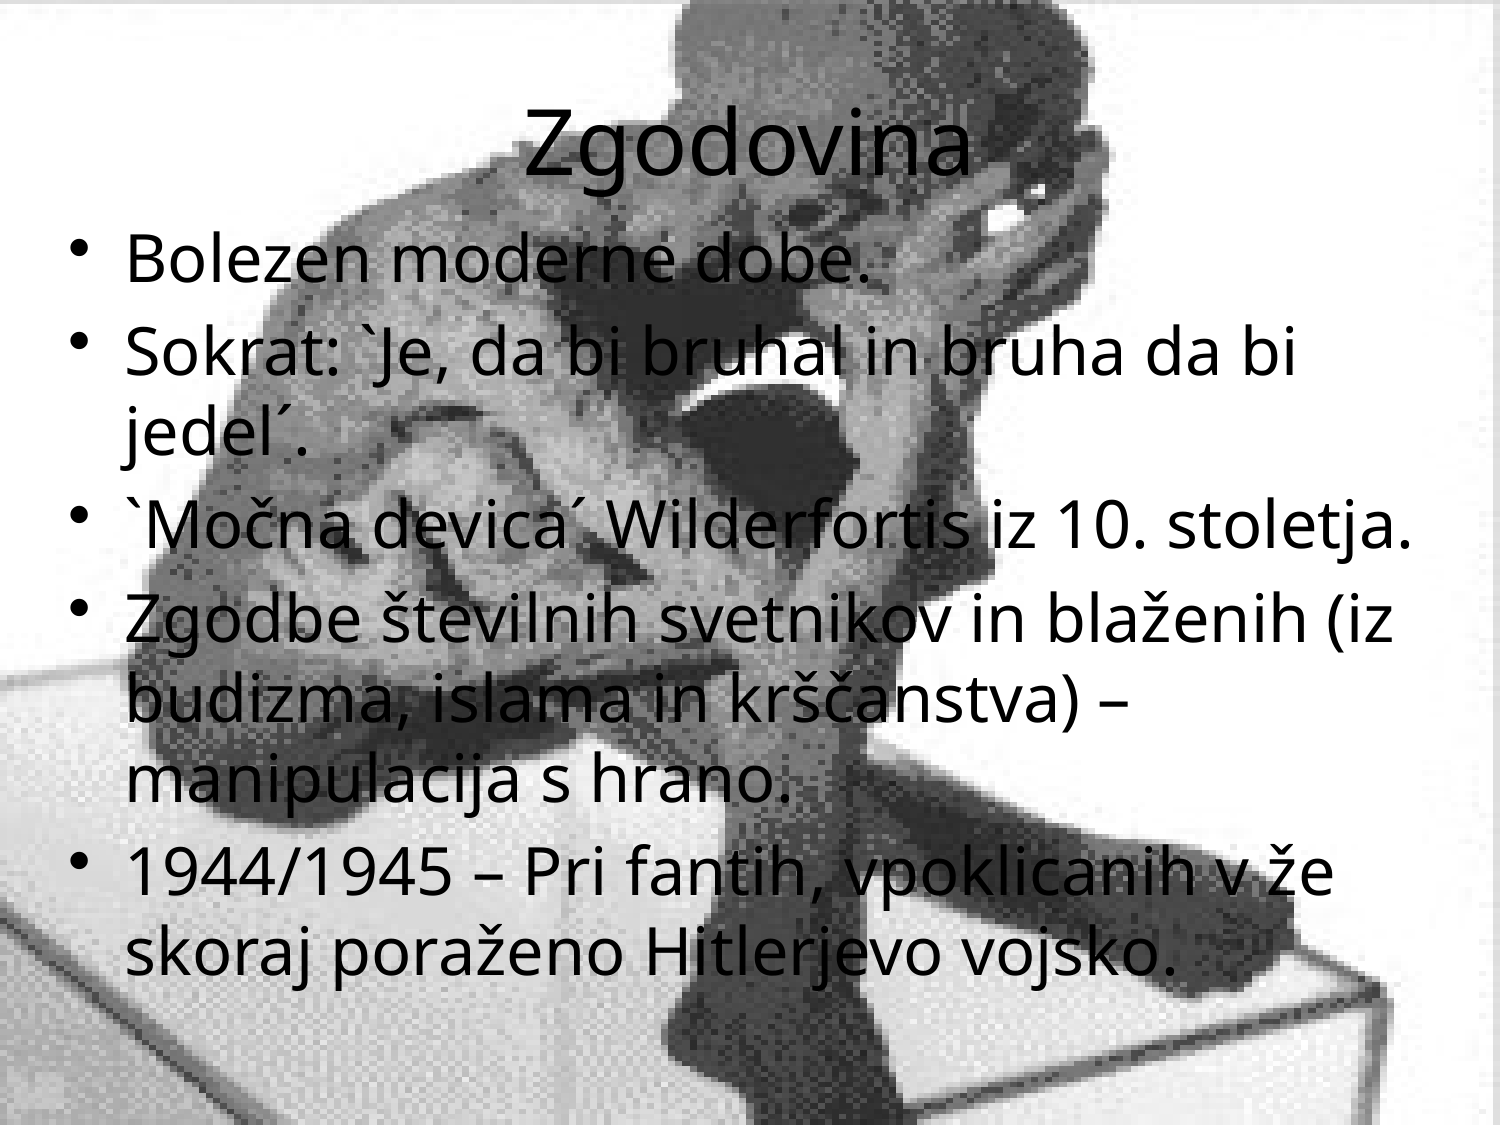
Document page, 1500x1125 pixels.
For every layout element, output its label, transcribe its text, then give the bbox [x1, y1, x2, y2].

list Bolezen moderne dobe. Sokrat: `Je, da bi bruhal in bruha da bi jedel´. `Močna devica´ Wilderfortis iz 10. stoletja. Zgodbe številnih svetnikov in blaženih (iz budizma, islama in krščanstva) – manipulacija s hrano. 1944/1945 – Pri fantih, vpoklicanih v že skoraj poraženo Hitlerjevo vojsko. [53, 208, 1447, 988]
title Zgodovina [75, 45, 1425, 208]
picture [0, 0, 1500, 1125]
